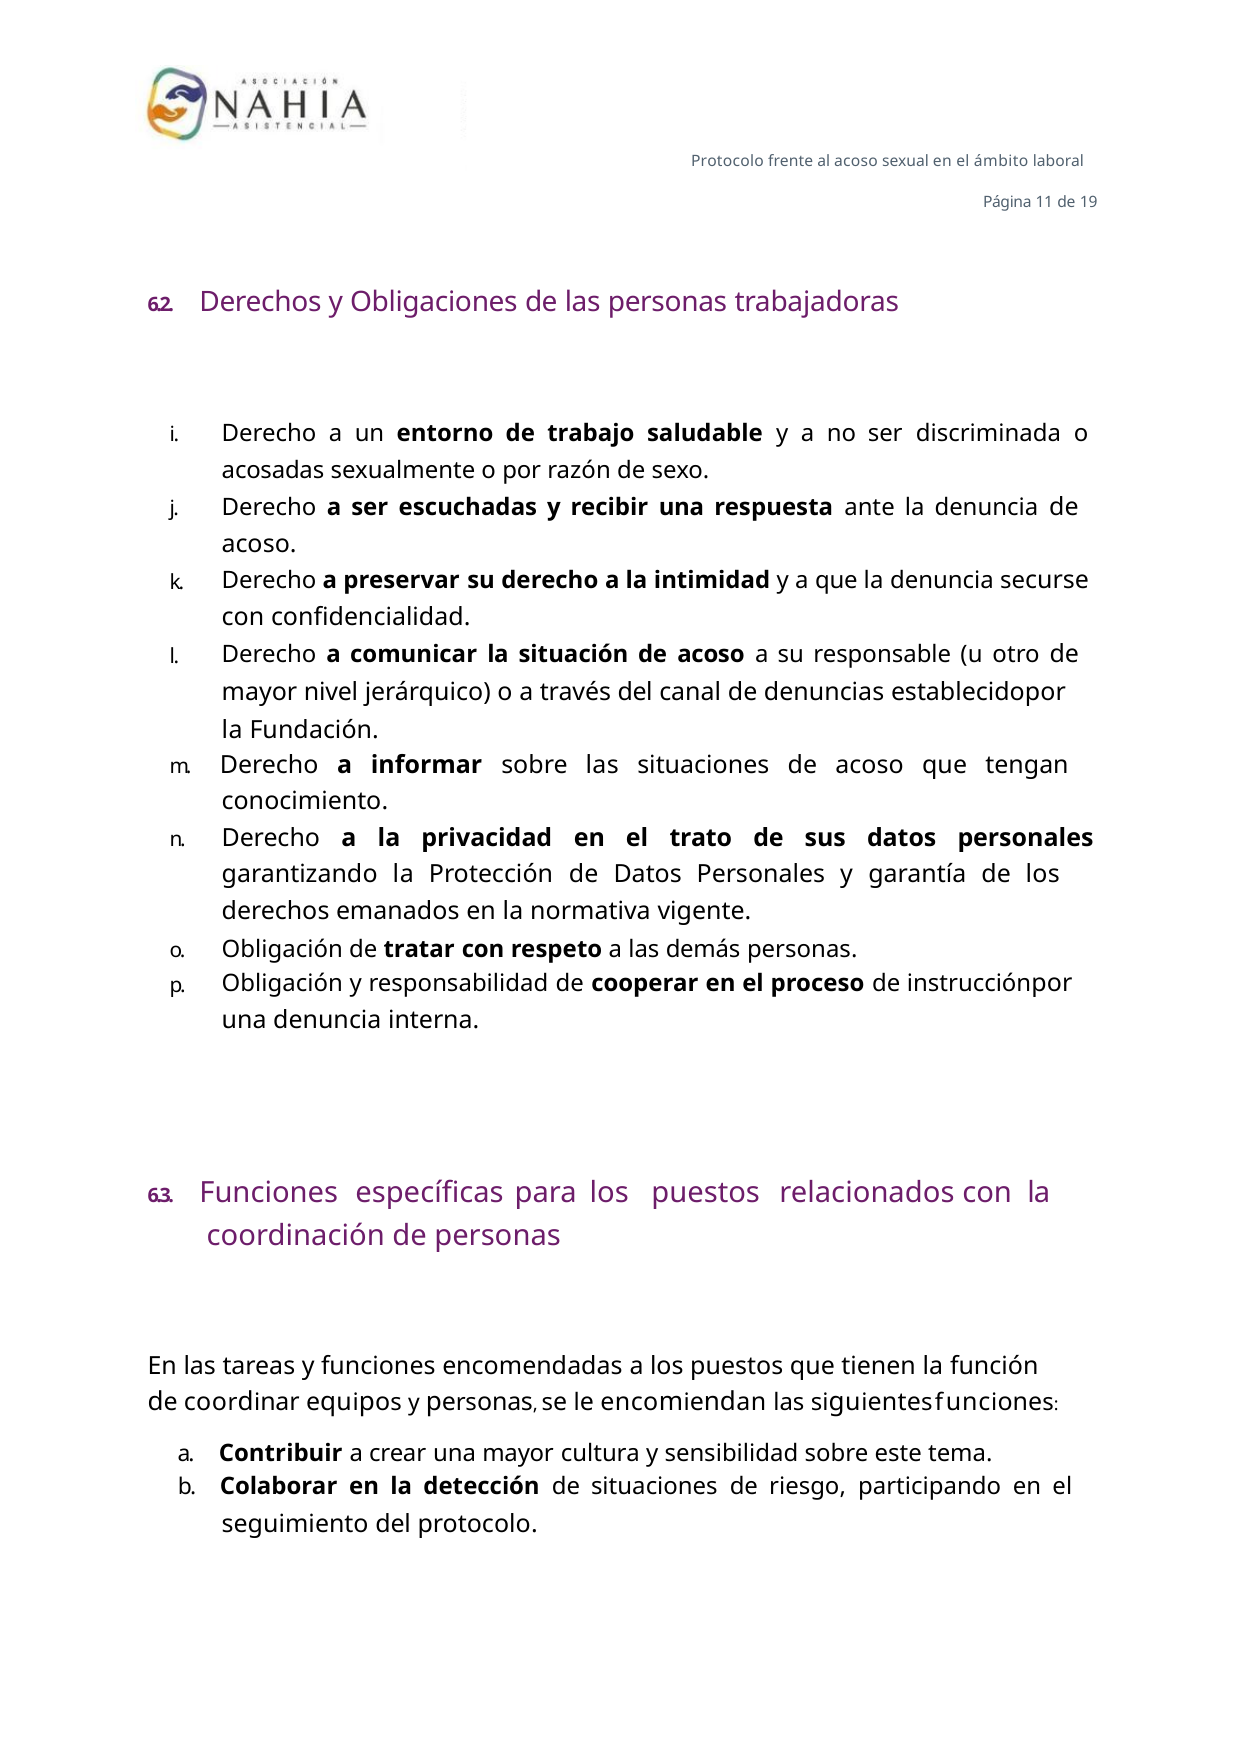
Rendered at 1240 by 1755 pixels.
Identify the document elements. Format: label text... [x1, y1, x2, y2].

text_box Derecho a ser escuchadas y recibir una respuesta ante la denuncia de acoso. [221, 490, 1119, 558]
text_box Protocolo frente al acoso sexual en el ámbito laboral Página 11 de 19 [691, 150, 1119, 212]
text_box Derecho a comunicar la situación de acoso a su responsable (u otro de mayor nivel jerárquico) o a través del canal de denuncias establecidopor la Fundación. [221, 637, 1119, 744]
text_box Derecho a preservar su derecho a la intimidad y a que la denuncia securse con confidencialidad. [221, 563, 1119, 631]
text_box 6.3. Funciones específicas para los puestos relacionados con la [147, 1173, 1120, 1208]
text_box o. p. [169, 935, 212, 997]
text_box 6.2. Derechos y Obligaciones de las personas trabajadoras [147, 283, 965, 318]
text_box n. [169, 824, 213, 851]
text_box a. Contribuir a crear una mayor cultura y sensibilidad sobre este tema. b. Colaborar en la detección de situaciones de riesgo, participando en el seguimiento del protocolo. [177, 1436, 1118, 1538]
text_box i. [169, 419, 206, 446]
text_box m. Derecho a informar sobre las situaciones de acoso que tengan [169, 747, 1118, 779]
text_box j. k. l. [169, 493, 212, 668]
text_box En las tareas y funciones encomendadas a los puestos que tienen la función de coordinar equipos y personas,se le encomiendan las siguientesfunciones: [147, 1349, 1115, 1416]
text_box Derecho a un entorno de trabajo saludable y a no ser discriminada o acosadas sexualmente o por razón de sexo. [221, 416, 1118, 483]
text_box coordinación de personas [206, 1216, 602, 1251]
text_box conocimiento. [221, 785, 424, 815]
text_box Obligación de tratar con respeto a las demás personas. Obligación y responsabilidad de cooperar en el proceso de instrucciónpor una denuncia interna. [221, 933, 1119, 1034]
text_box Derecho a la privacidad en el trato de sus datos personales garantizando la Protección de Datos Personales y garantía de los derechos emanados en la normativa vigente. [221, 821, 1119, 925]
text_box [135, 65, 467, 171]
